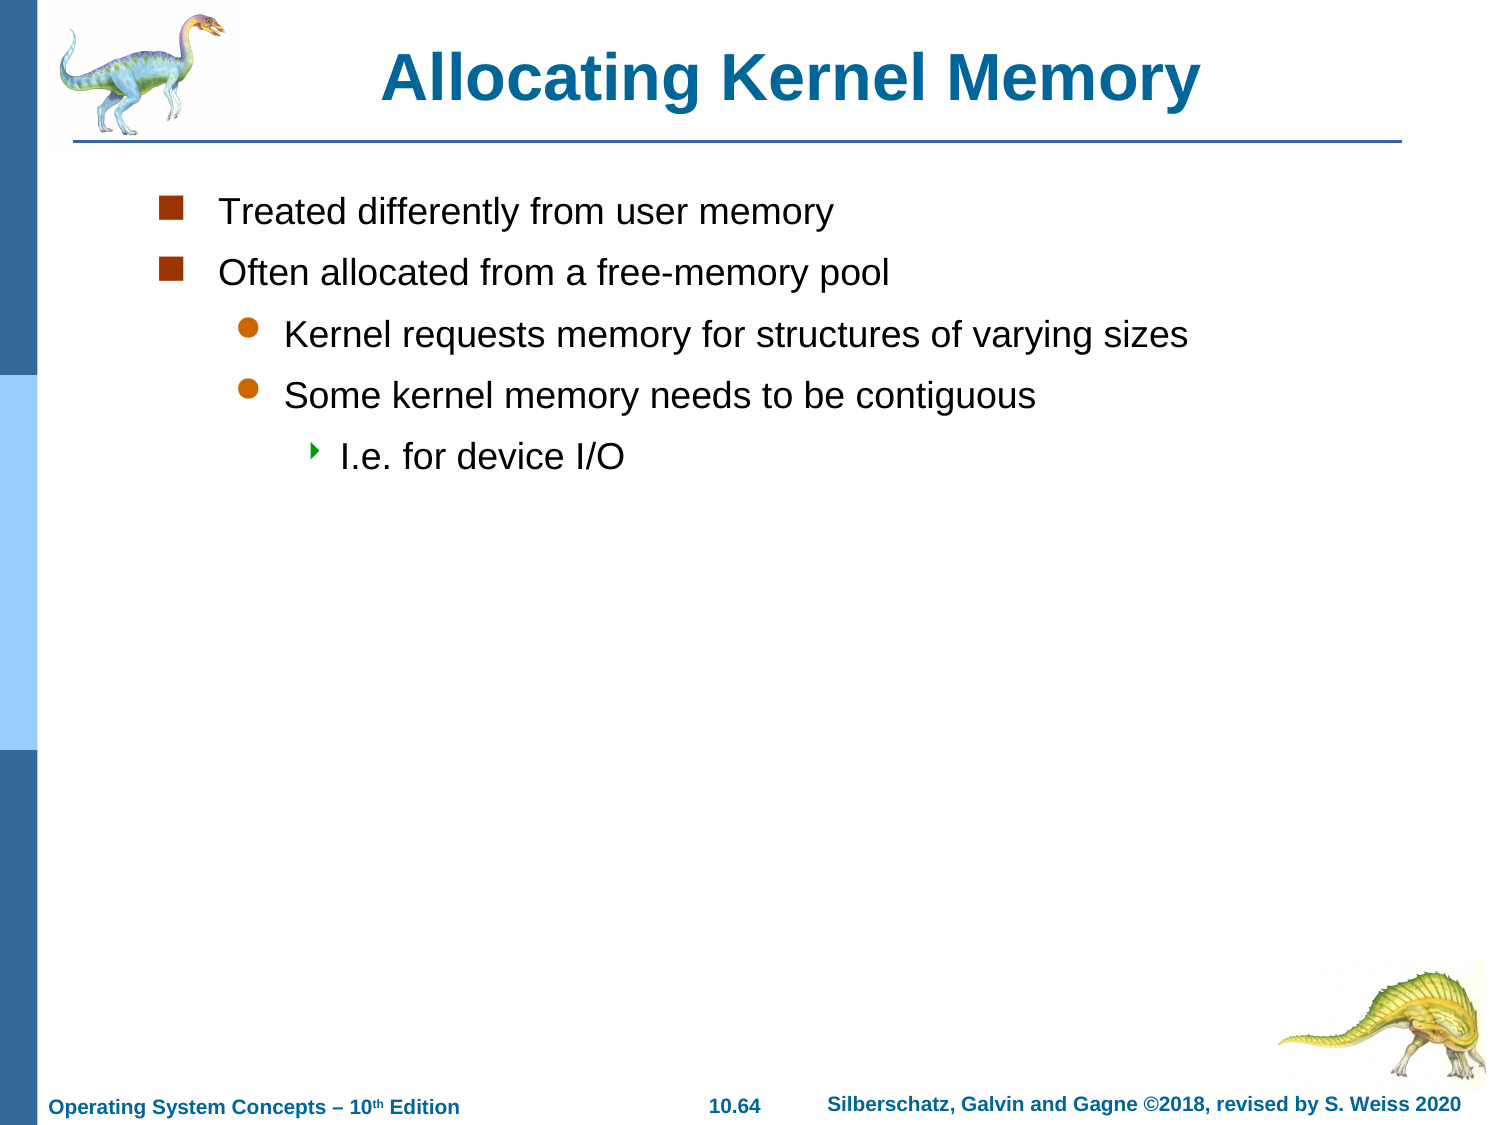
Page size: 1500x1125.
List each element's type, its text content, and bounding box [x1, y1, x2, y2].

title Allocating Kernel Memory [158, 26, 1425, 122]
picture [1144, 1096, 1152, 1101]
picture [46, 0, 243, 149]
list Treated differently from user memory Often allocated from a free-memory pool Kernel requests memory for structures of varying sizes Some kernel memory needs to be contiguous I.e. for device I/O [146, 179, 1407, 923]
picture [1275, 959, 1486, 1090]
